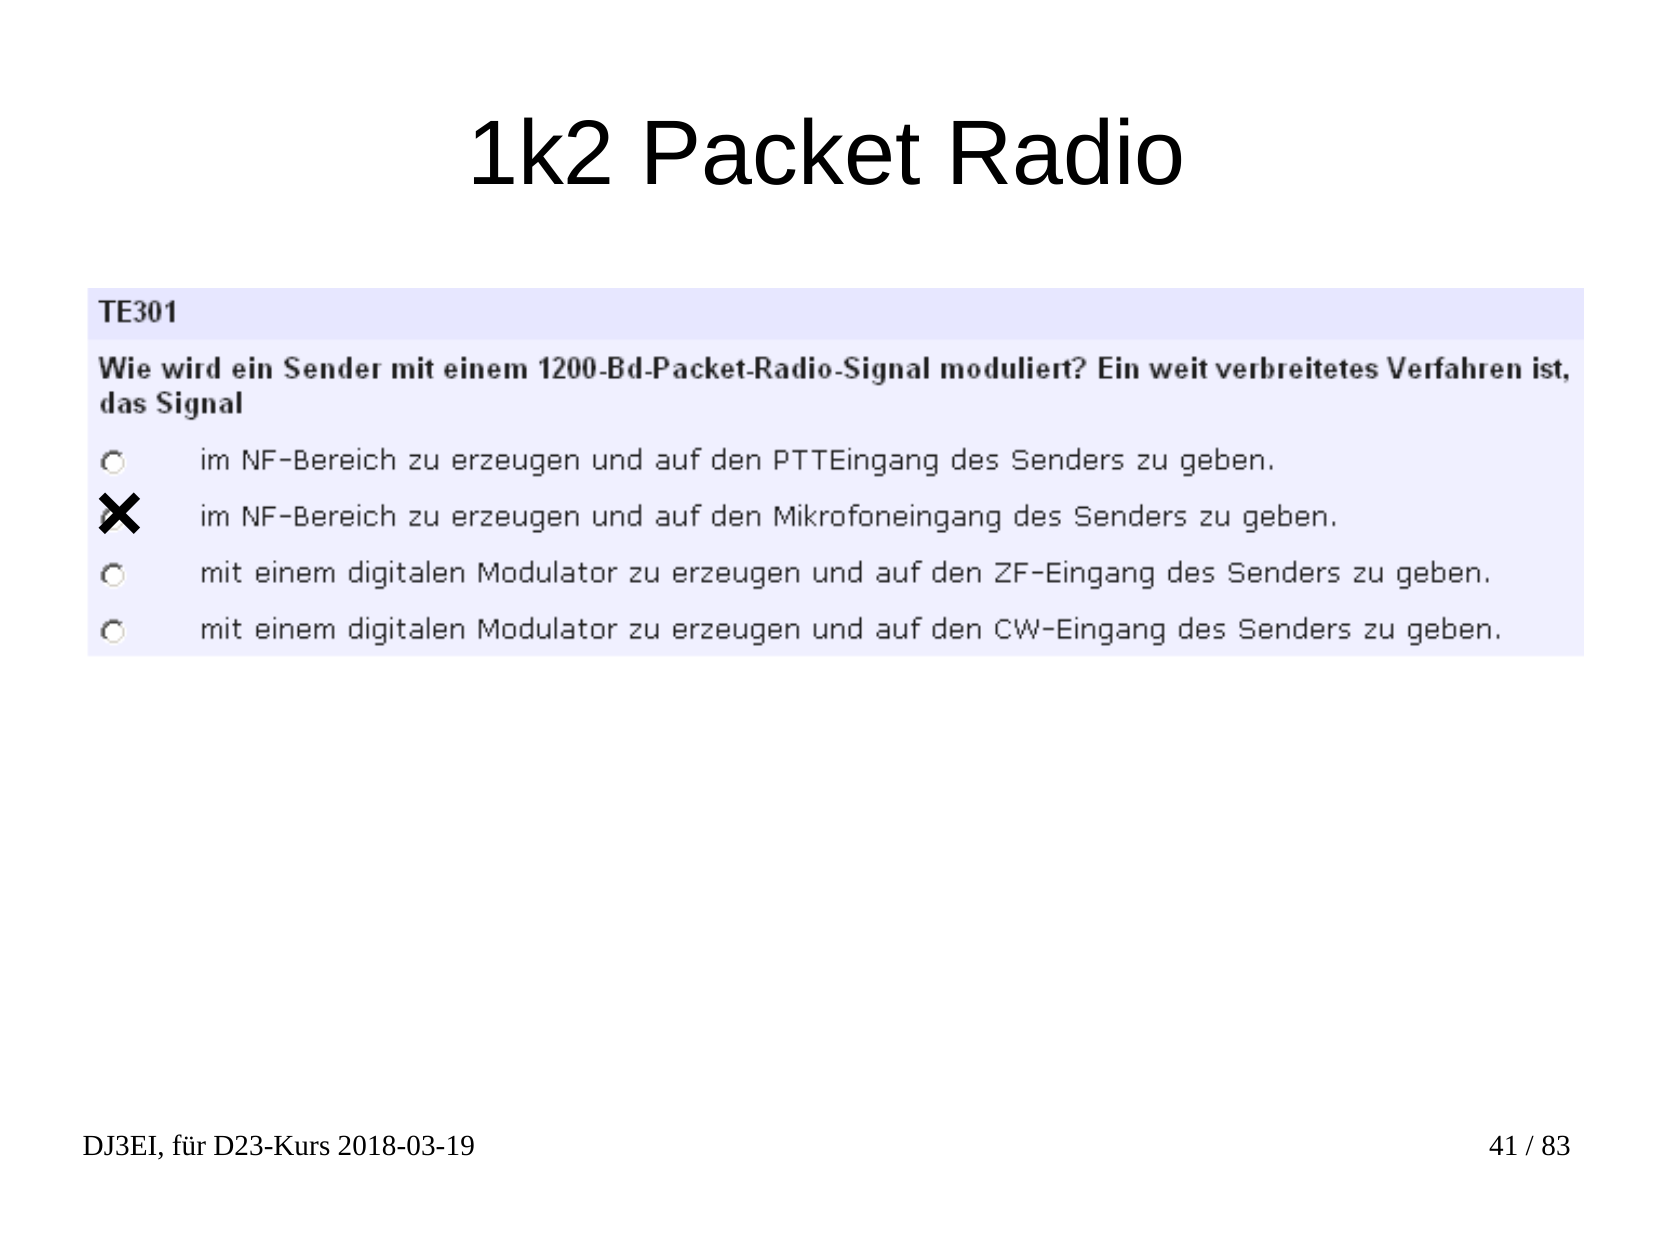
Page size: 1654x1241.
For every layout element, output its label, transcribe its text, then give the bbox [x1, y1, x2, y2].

text_box × [80, 459, 142, 567]
picture [84, 288, 1584, 674]
title 1k2 Packet Radio [82, 49, 1571, 257]
